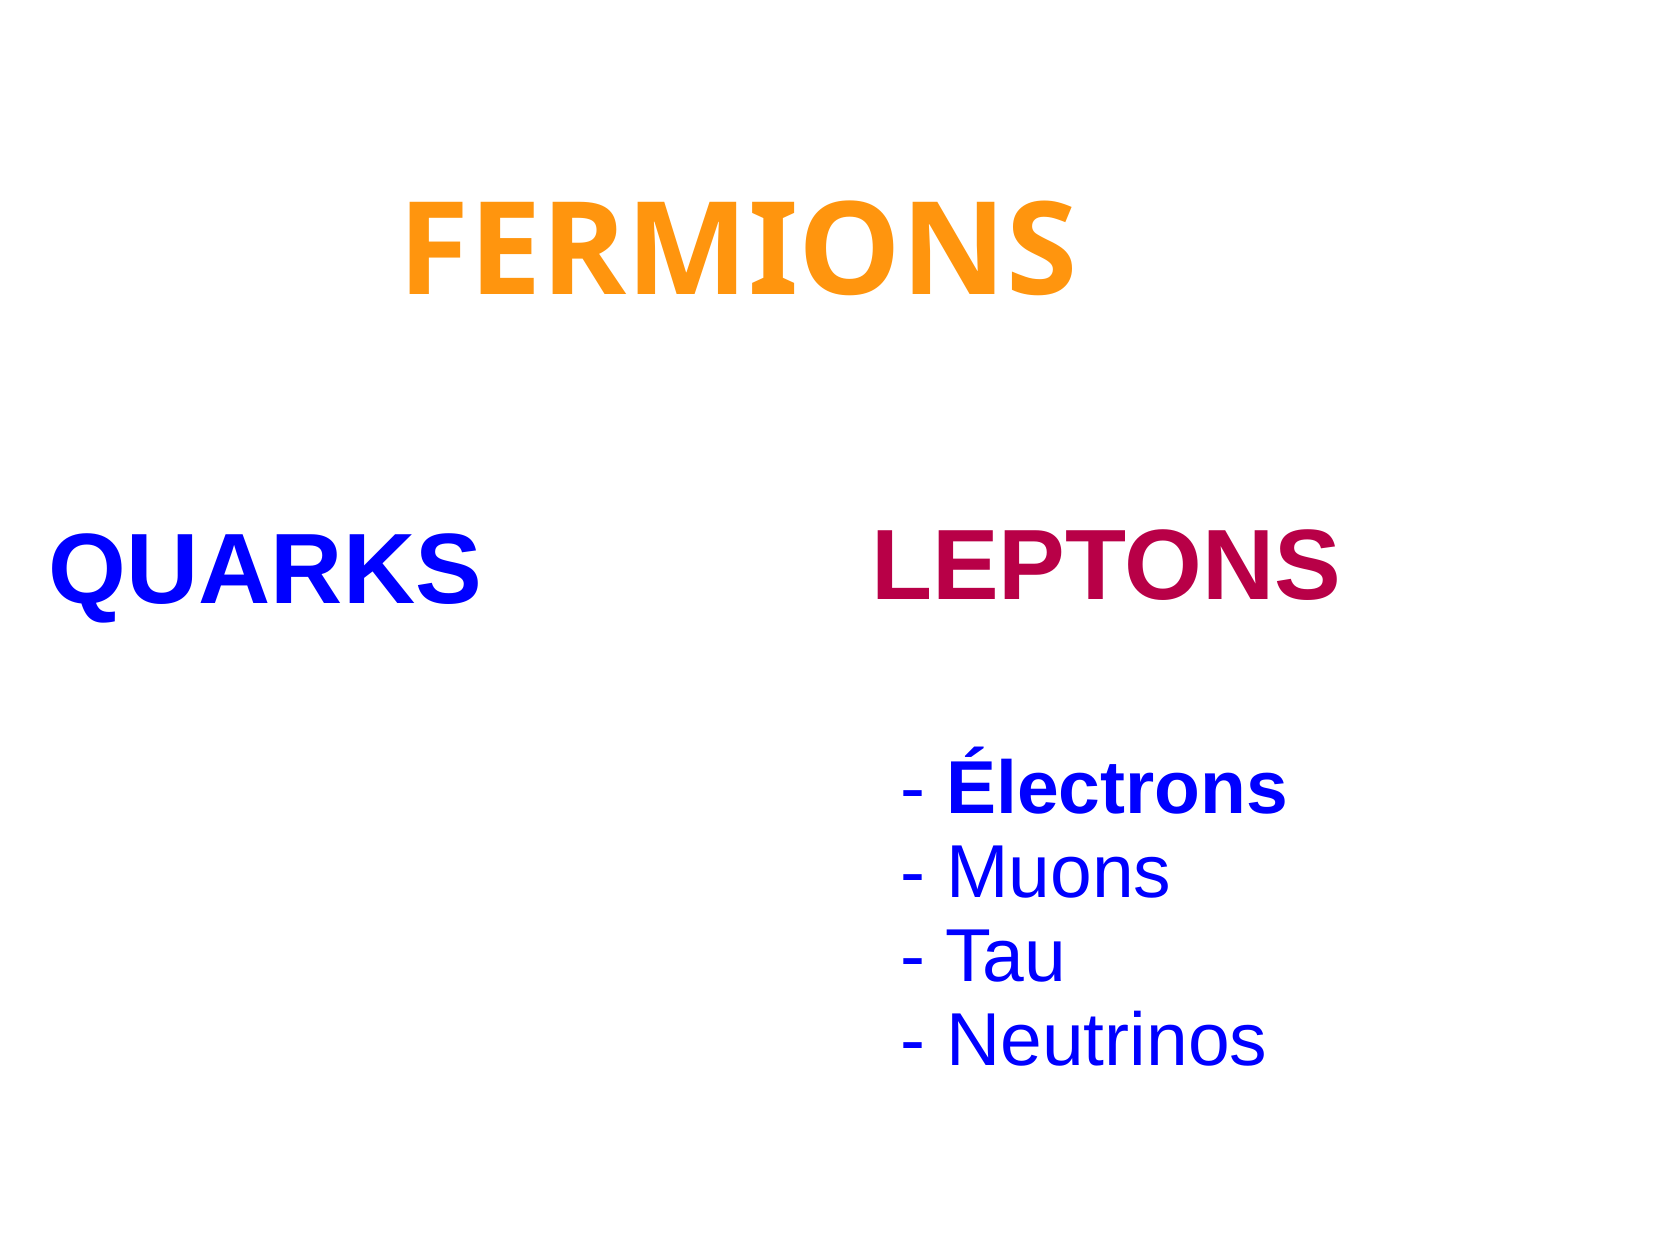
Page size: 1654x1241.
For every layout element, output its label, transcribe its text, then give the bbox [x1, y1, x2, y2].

text_box QUARKS [0, 505, 1093, 632]
text_box LEPTONS [856, 501, 1357, 629]
text_box - Électrons - Muons - Tau - Neutrinos [885, 738, 1359, 1089]
text_box FERMIONS [383, 148, 1536, 325]
